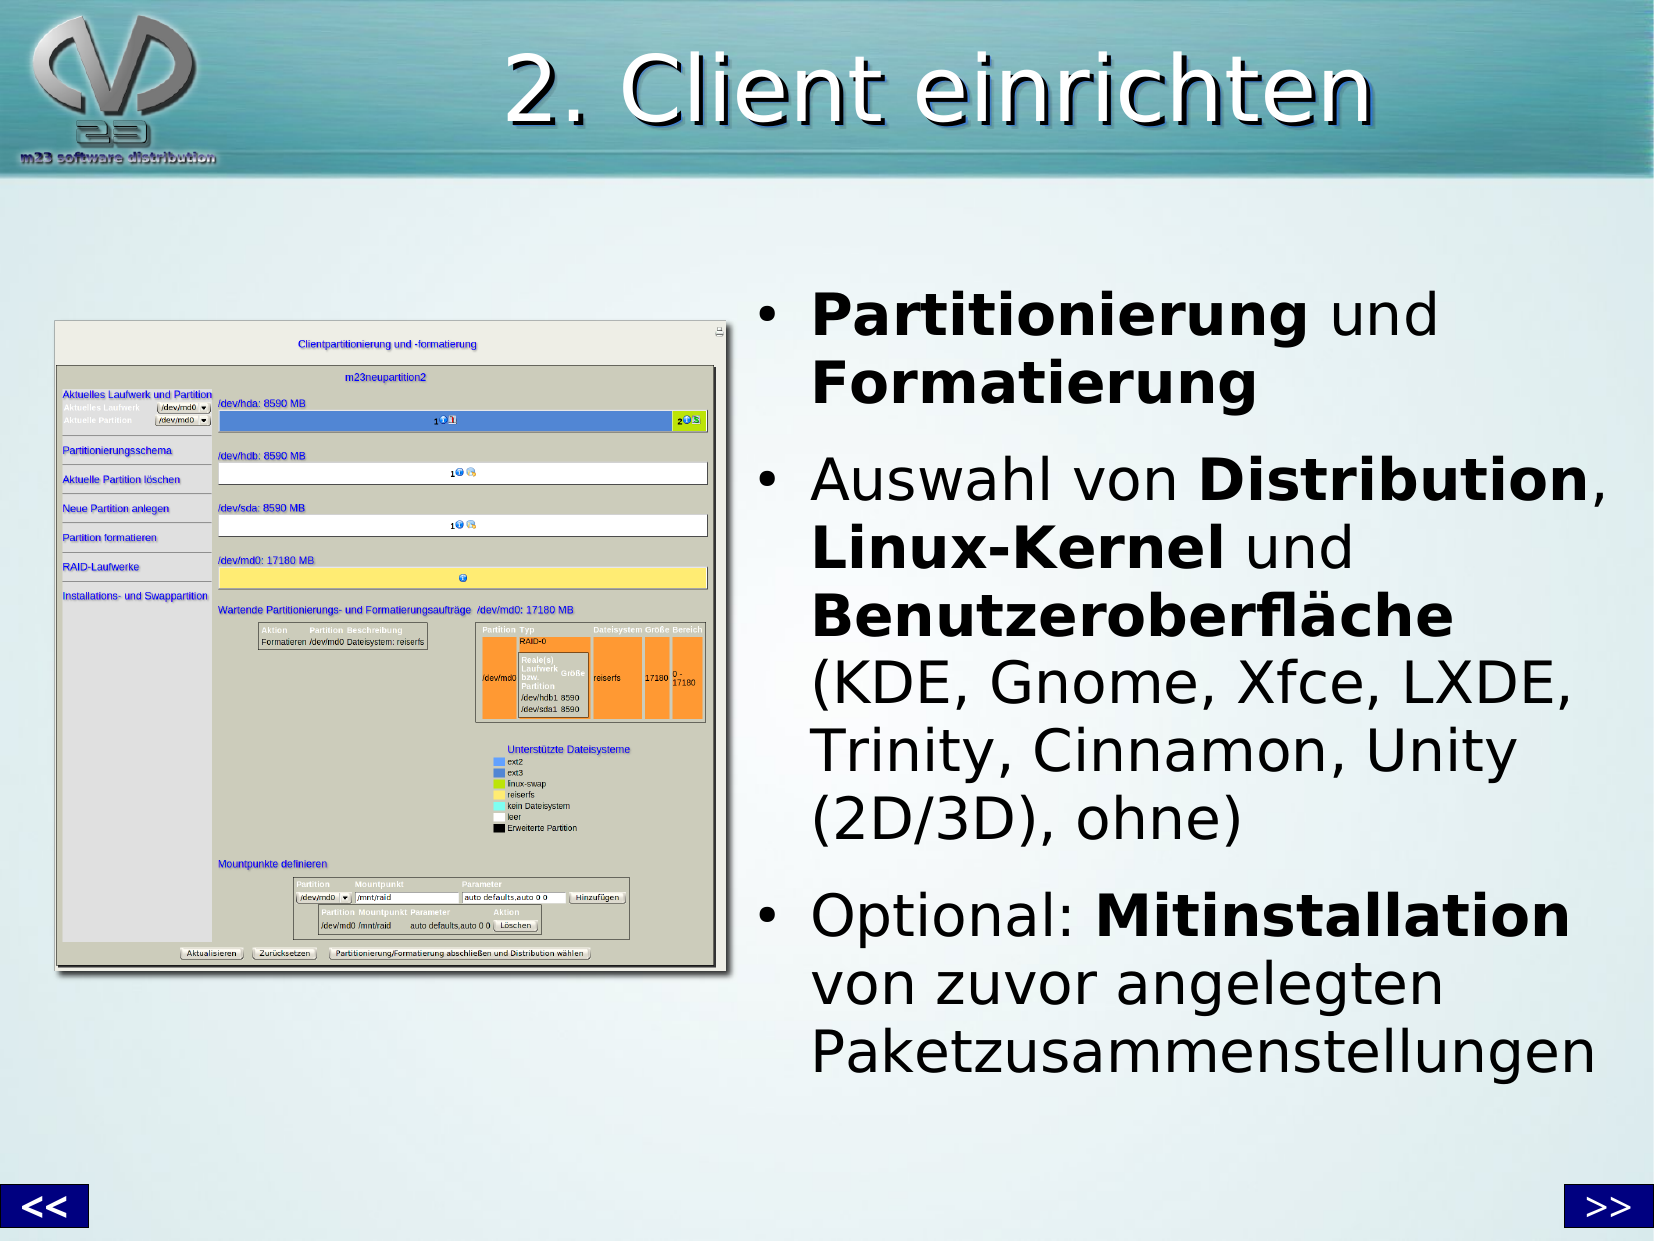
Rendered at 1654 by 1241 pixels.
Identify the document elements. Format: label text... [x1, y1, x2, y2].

picture [0, 0, 1654, 1241]
title 2. Client einrichten [224, 2, 1654, 178]
list Partitionierung und Formatierung Auswahl von Distribution, Linux-Kernel und Benutzeroberfläche (KDE, Gnome, Xfce, LXDE, Trinity, Cinnamon, Unity (2D/3D), ohne) Optional: Mitinstallation von zuvor angelegten Paketzusammenstellungen [739, 281, 1621, 1086]
